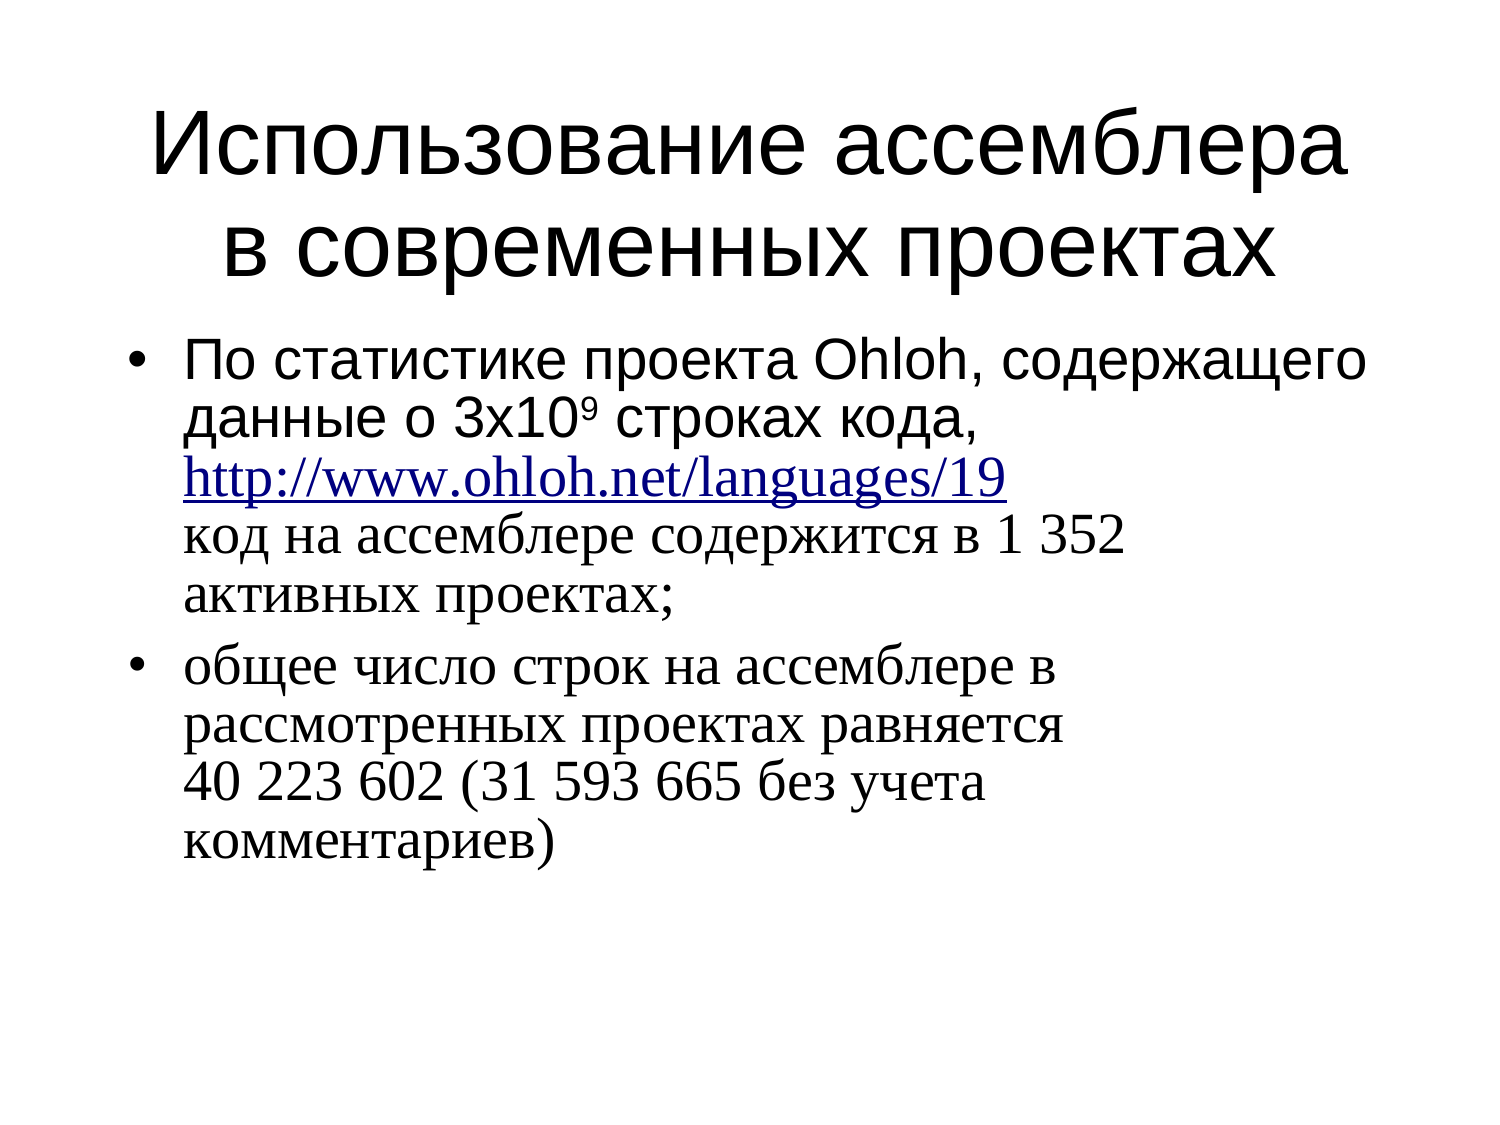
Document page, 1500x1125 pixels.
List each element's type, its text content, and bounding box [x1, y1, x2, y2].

list По статистике проекта Ohloh, содержащего данные о 3х109 строках кода, http://www.ohloh.net/languages/19 код на ассемблере содержится в 1 352 активных проектах; общее число строк на ассемблере в рассмотренных проектах равняется 40 223 602 (31 593 665 без учета комментариев) [112, 324, 1388, 1063]
title Использование ассемблера в современных проектах [112, 72, 1388, 316]
